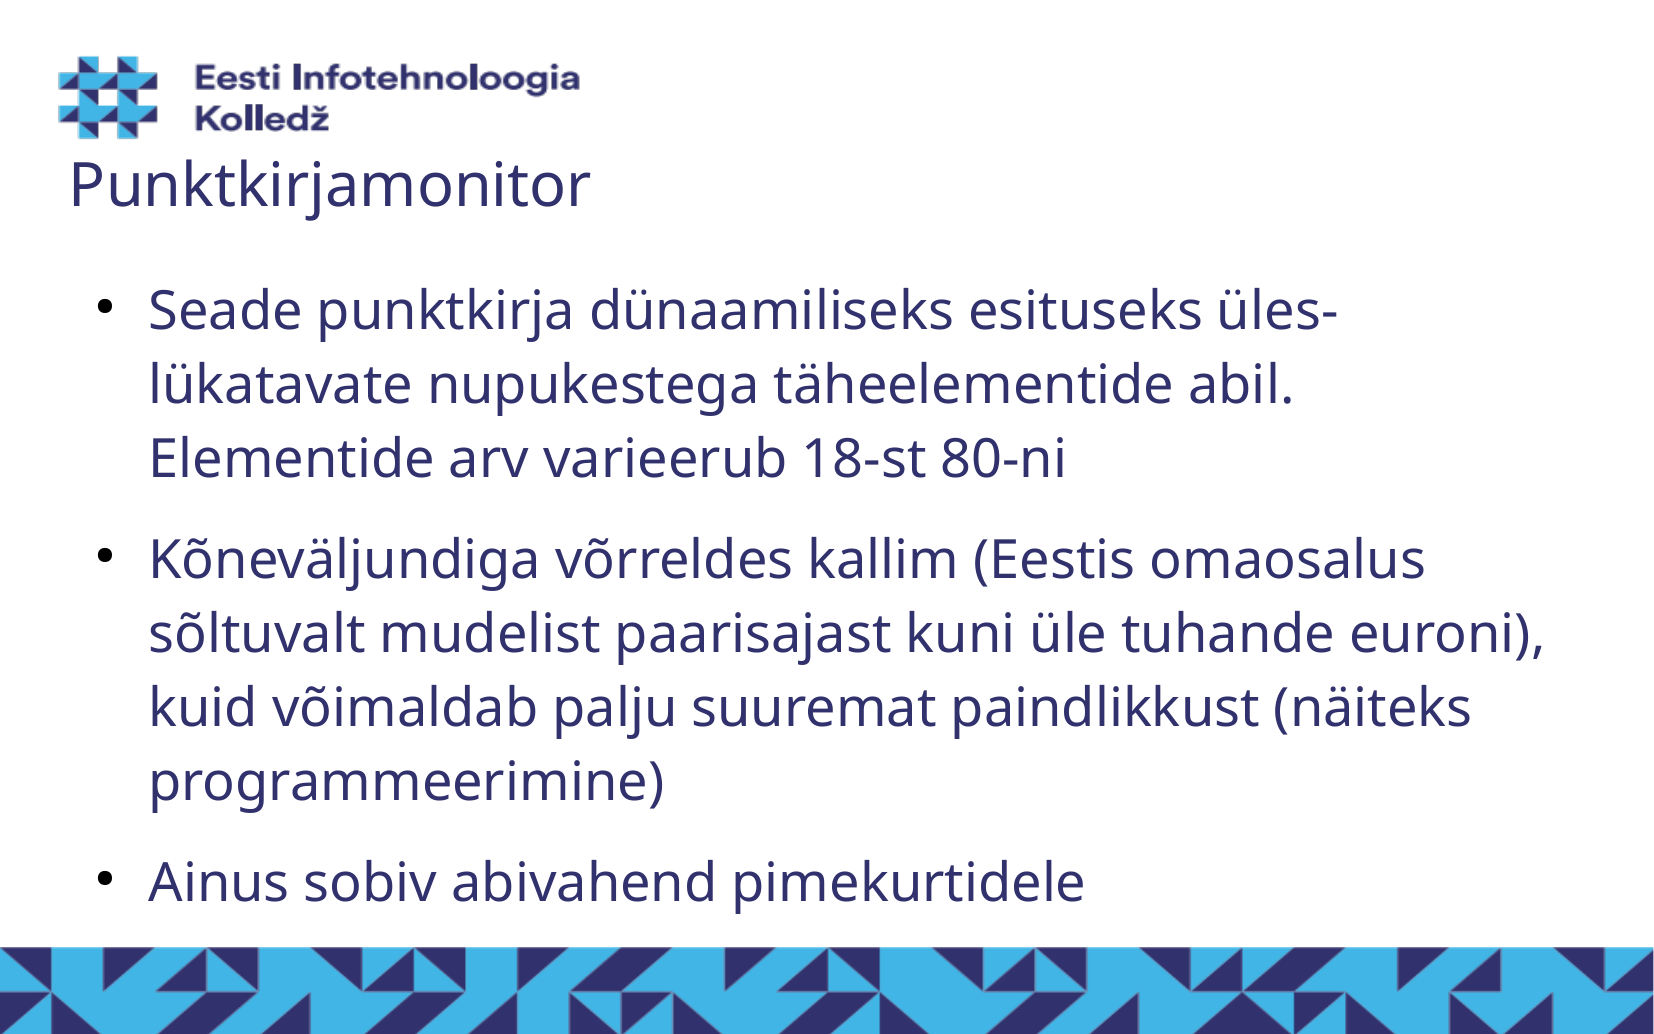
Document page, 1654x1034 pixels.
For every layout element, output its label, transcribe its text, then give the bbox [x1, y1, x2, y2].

title Punktkirjamonitor [68, 97, 1205, 270]
list Seade punktkirja dünaamiliseks esituseks üles-lükatavate nupukestega täheelementide abil. Elementide arv varieerub 18-st 80-ni Kõneväljundiga võrreldes kallim (Eestis omaosalus sõltuvalt mudelist paarisajast kuni üle tuhande euroni), kuid võimaldab palju suuremat paindlikkust (näiteks programmeerimine) Ainus sobiv abivahend pimekurtidele [77, 271, 1564, 954]
